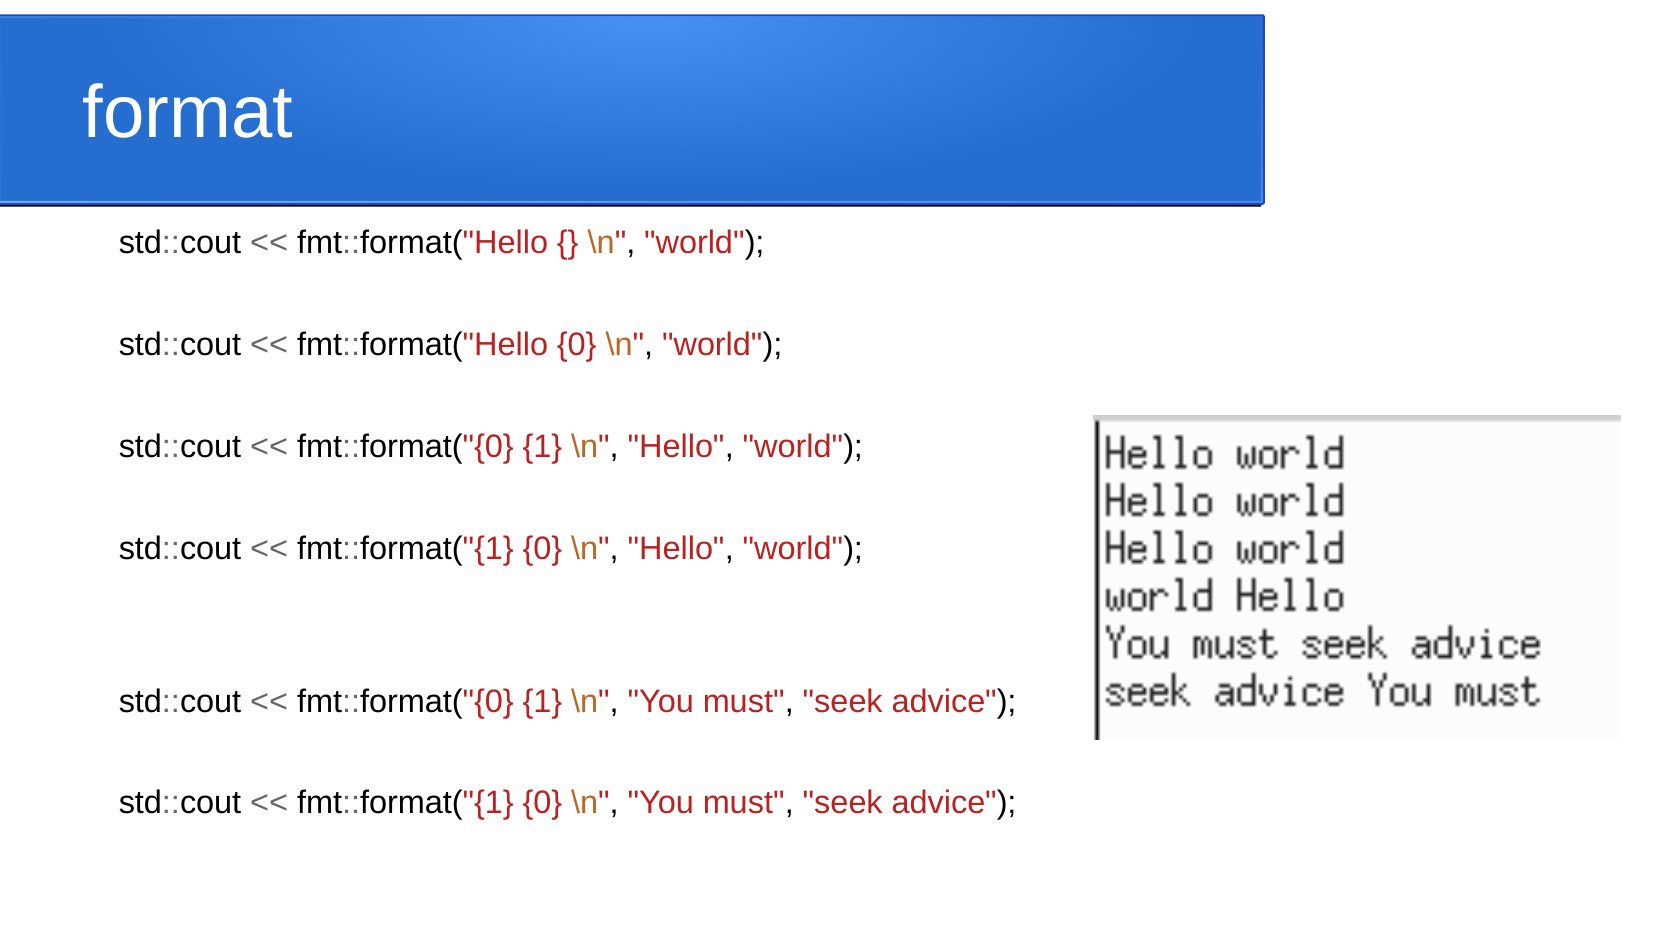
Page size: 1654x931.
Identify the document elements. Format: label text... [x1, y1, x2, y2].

title format [82, 35, 1235, 189]
picture [1093, 415, 1621, 740]
list std::cout << fmt::format("Hello {} \n", "world"); std::cout << fmt::format("Hello {0} \n", "world"); std::cout << fmt::format("{0} {1} \n", "Hello", "world"); std::cout << fmt::format("{1} {0} \n", "Hello", "world"); std::cout << fmt::format("{0} {1} \n", "You must", "seek advice"); std::cout << fmt::format("{1} {0} \n", "You must", "seek advice"); [82, 224, 1636, 826]
